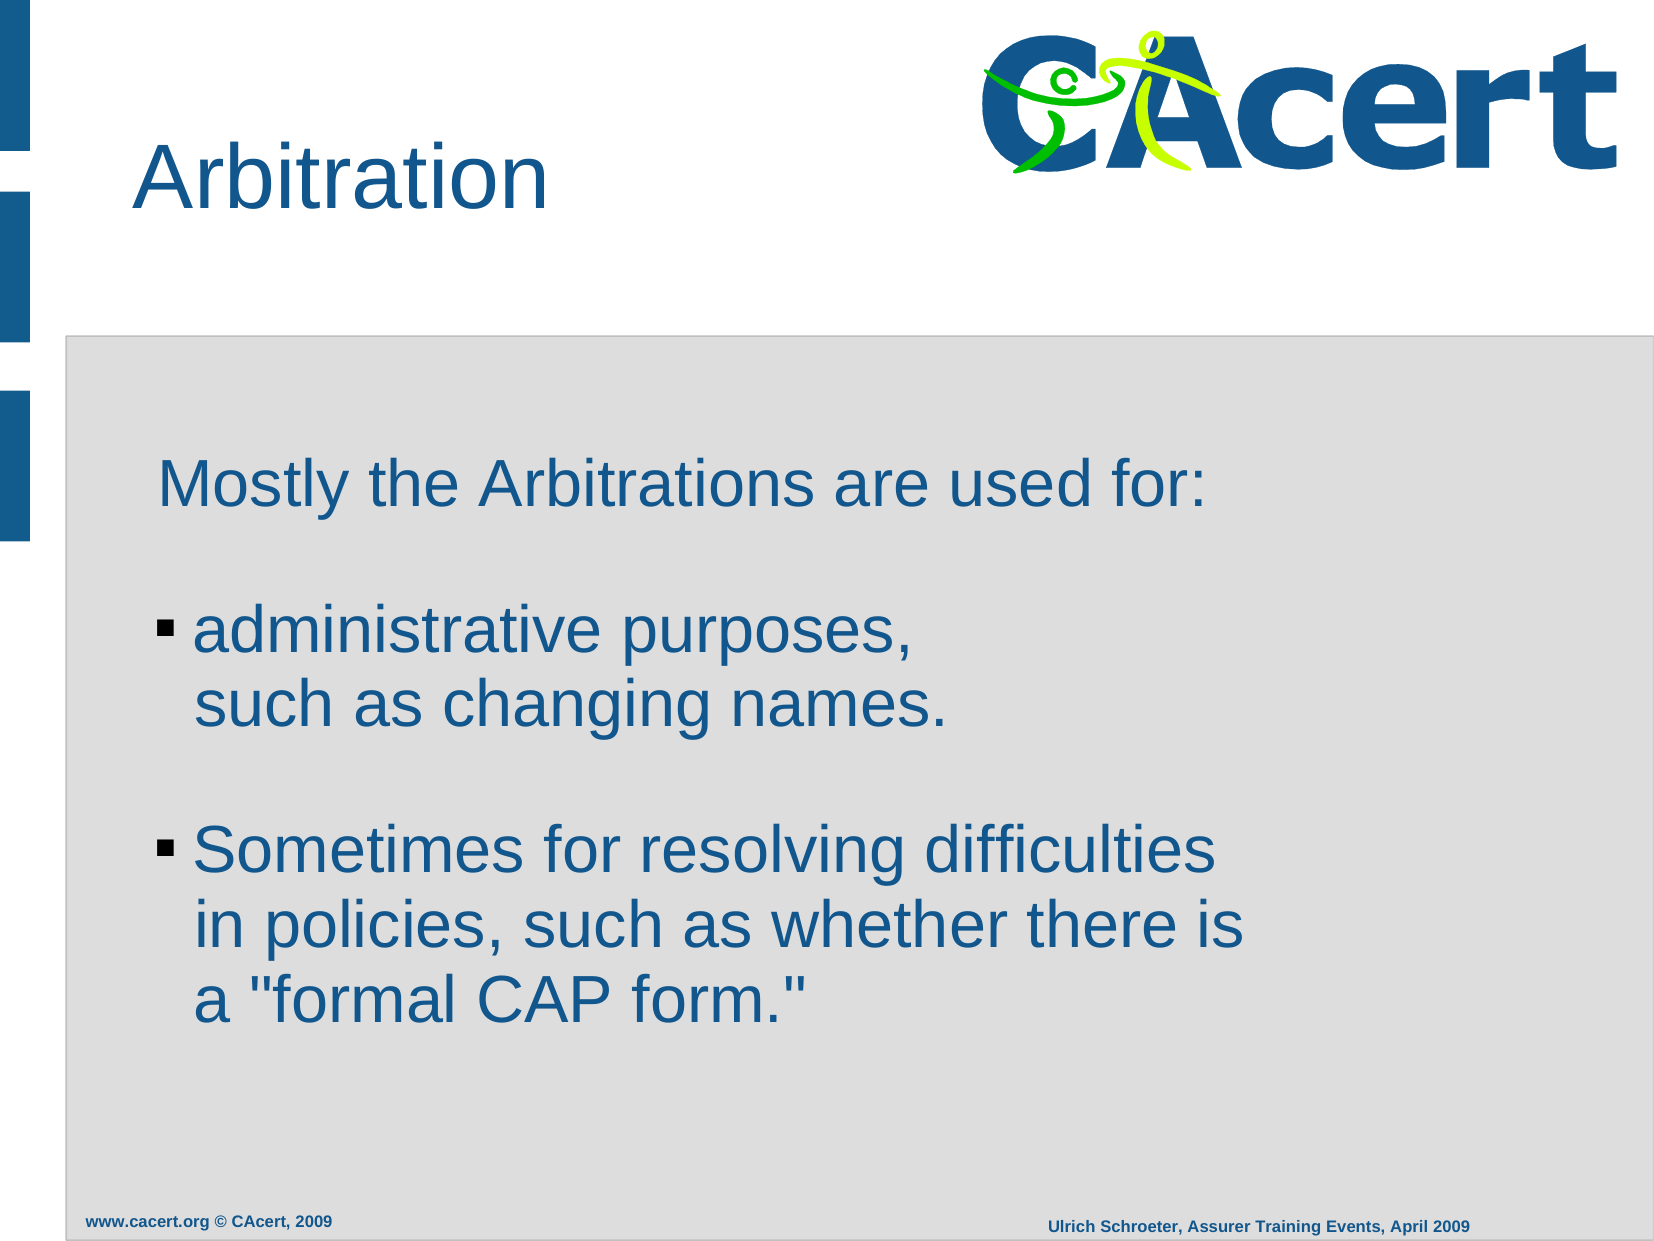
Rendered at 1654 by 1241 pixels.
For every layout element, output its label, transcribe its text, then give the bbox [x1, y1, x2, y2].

text_box Arbitration [118, 118, 567, 236]
text_box Mostly the Arbitrations are used for: administrative purposes, such as changing names. Sometimes for resolving difficulties in policies, such as whether there is a "formal CAP form." [142, 438, 1261, 1044]
